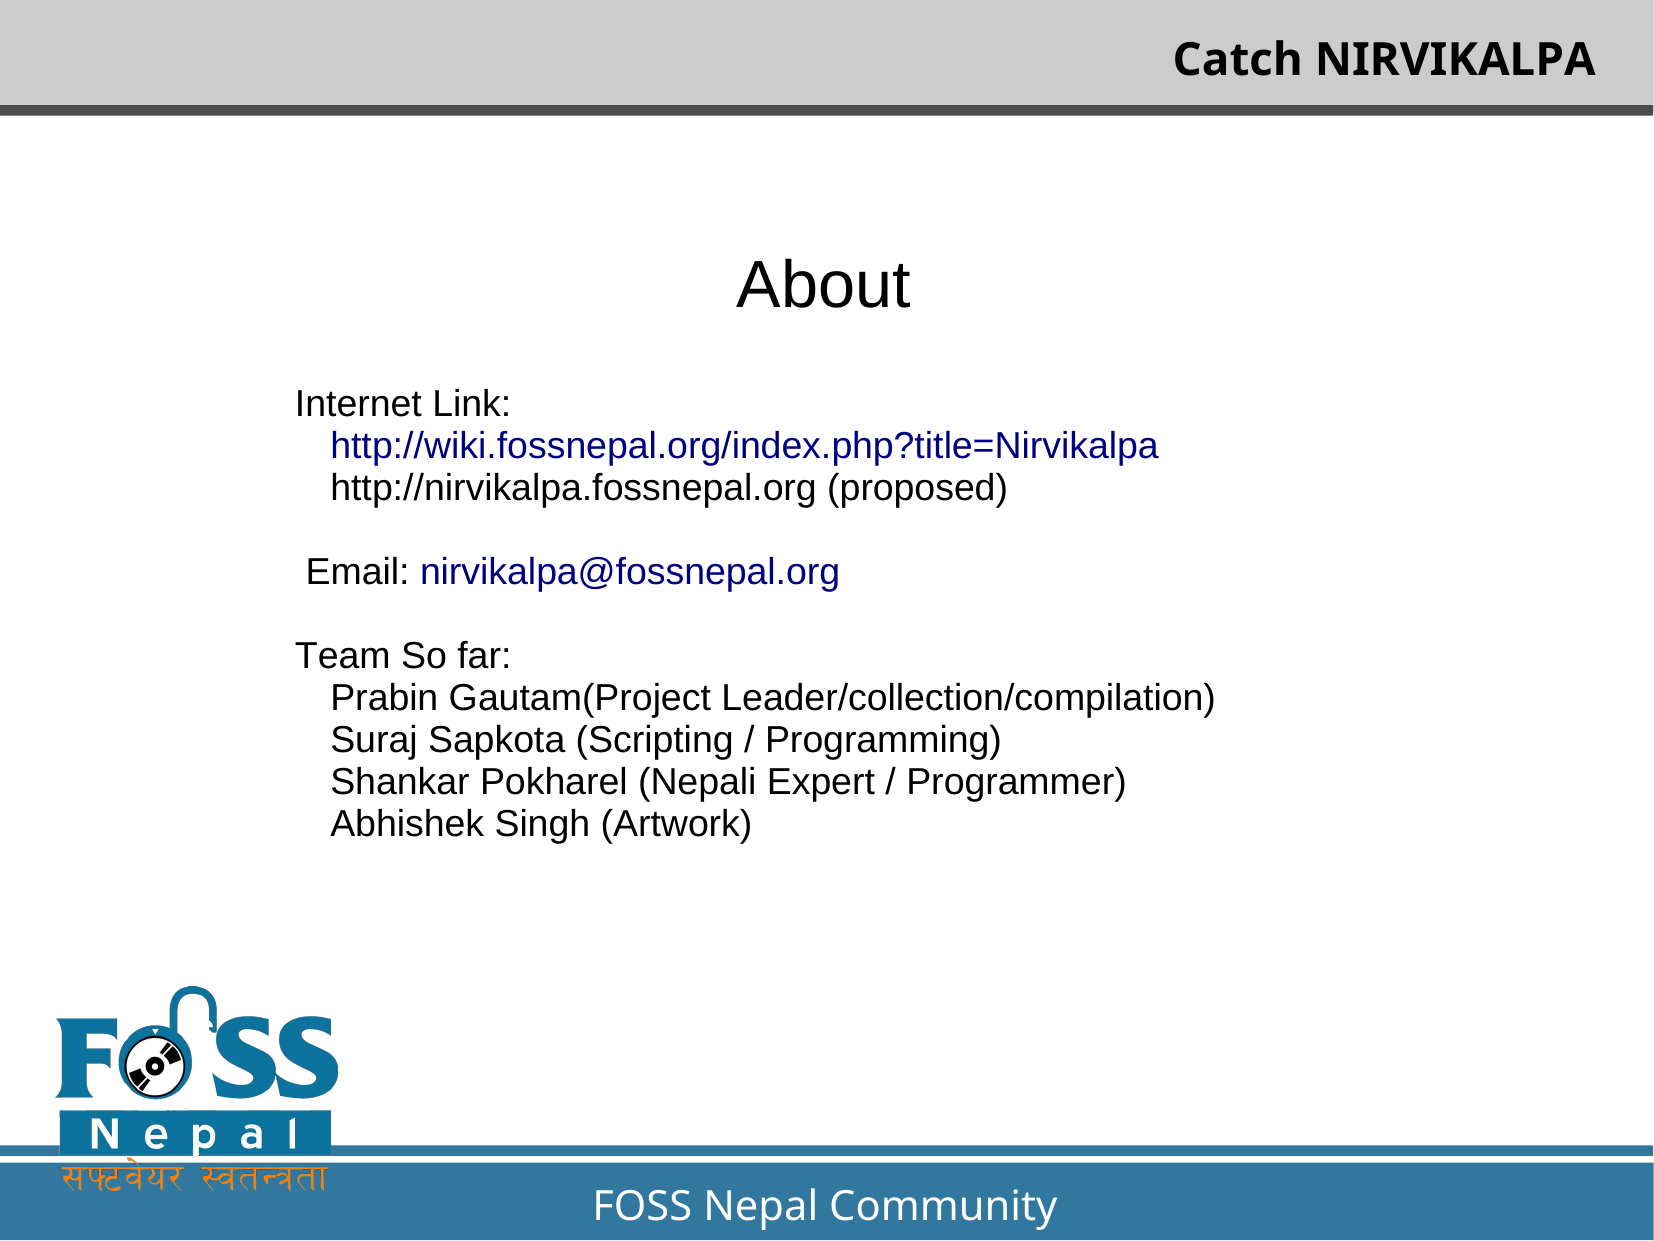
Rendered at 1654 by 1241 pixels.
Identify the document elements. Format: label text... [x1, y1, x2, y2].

text_box Catch NIRVIKALPA [37, 19, 1611, 88]
picture [197, 986, 338, 1085]
text_box About [722, 239, 926, 338]
text_box Internet Link: http://wiki.fossnepal.org/index.php?title=Nirvikalpa http://nirvikalpa.fossnepal.org (proposed) Email: nirvikalpa@fossnepal.org Team So far: Prabin Gautam(Project Leader/collection/compilation) Suraj Sapkota (Scripting / Programming) Shankar Pokharel (Nepali Expert / Programmer) Abhishek Singh (Artwork) [280, 375, 1368, 902]
picture [55, 986, 338, 1191]
